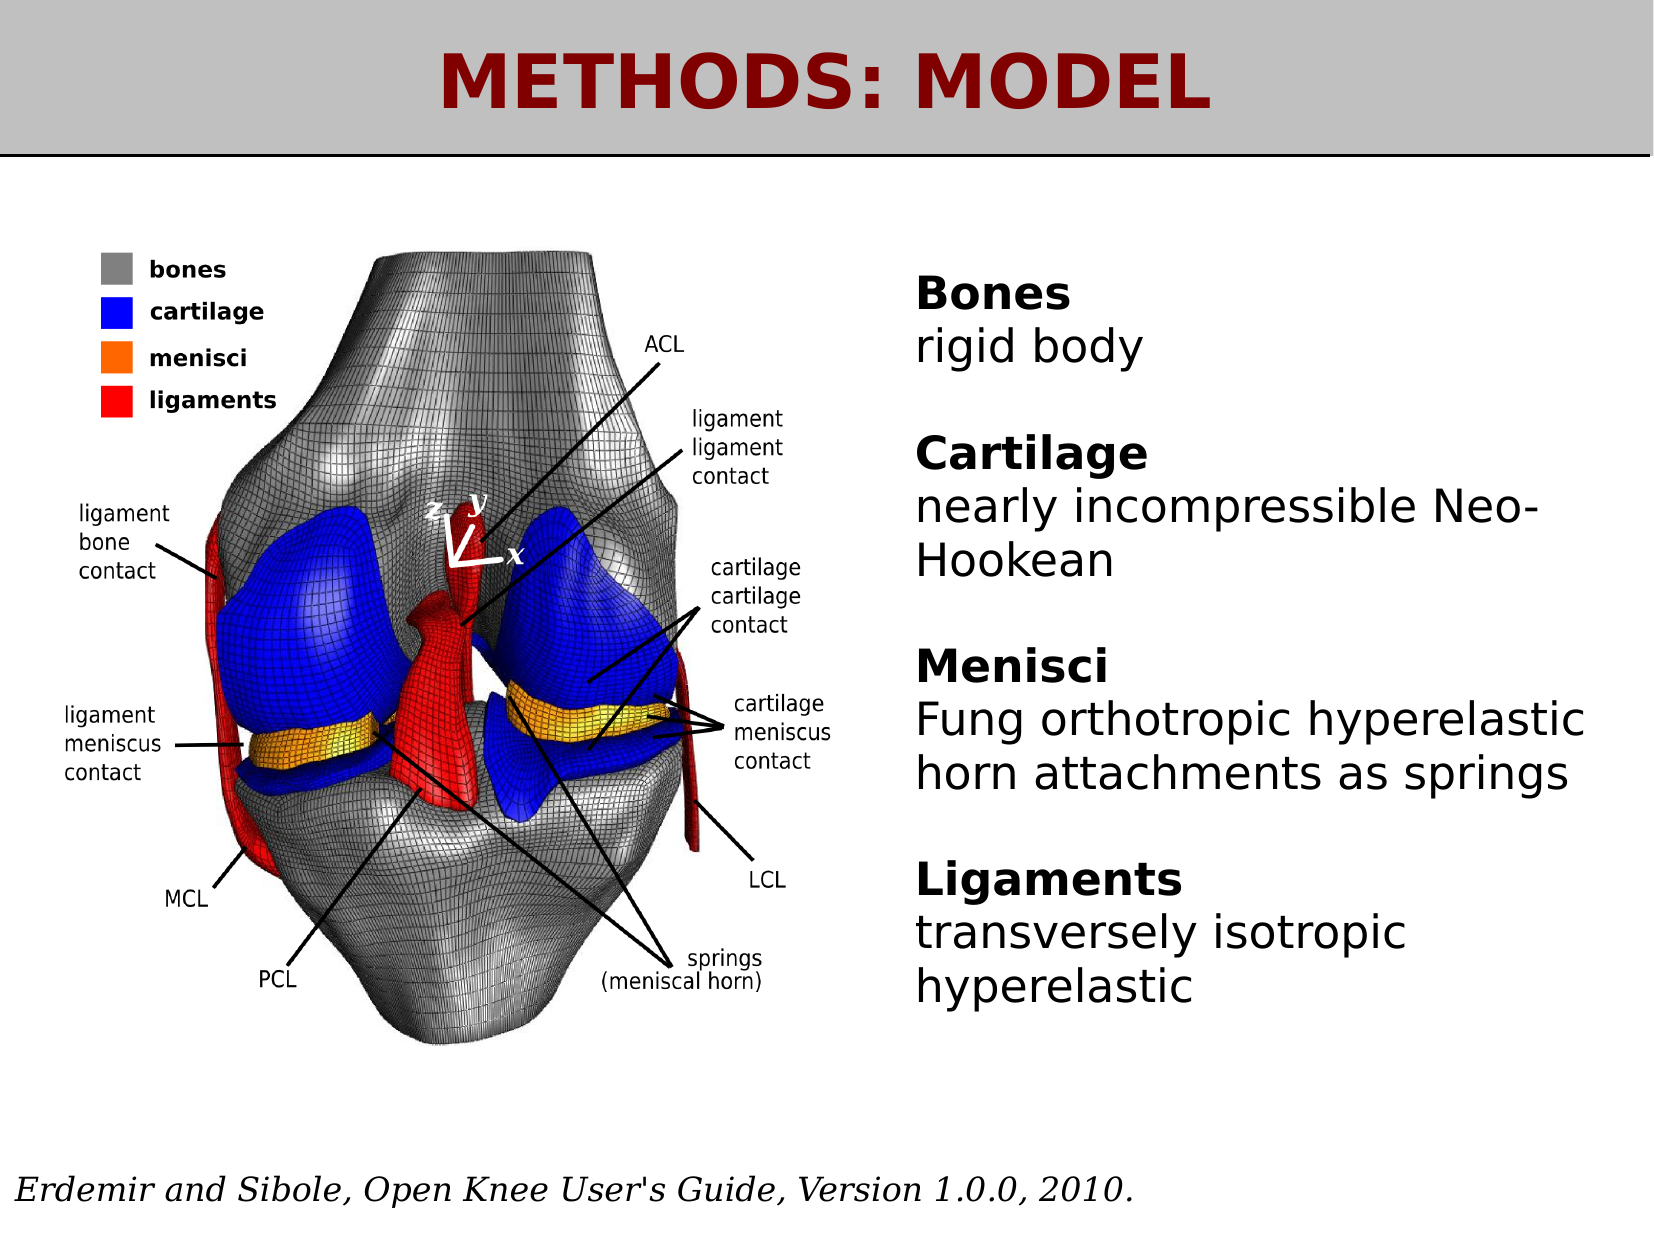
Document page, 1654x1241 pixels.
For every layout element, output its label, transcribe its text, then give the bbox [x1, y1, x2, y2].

text_box Bones rigid body Cartilage nearly incompressible Neo-Hookean Menisci Fung orthotropic hyperelastic horn attachments as springs Ligaments transversely isotropic hyperelastic [900, 259, 1613, 1074]
text_box [0, 0, 1654, 156]
text_box METHODS: MODEL [0, 31, 1651, 134]
text_box Erdemir and Sibole, Open Knee User's Guide, Version 1.0.0, 2010. [0, 1163, 1653, 1241]
picture [57, 234, 842, 1060]
